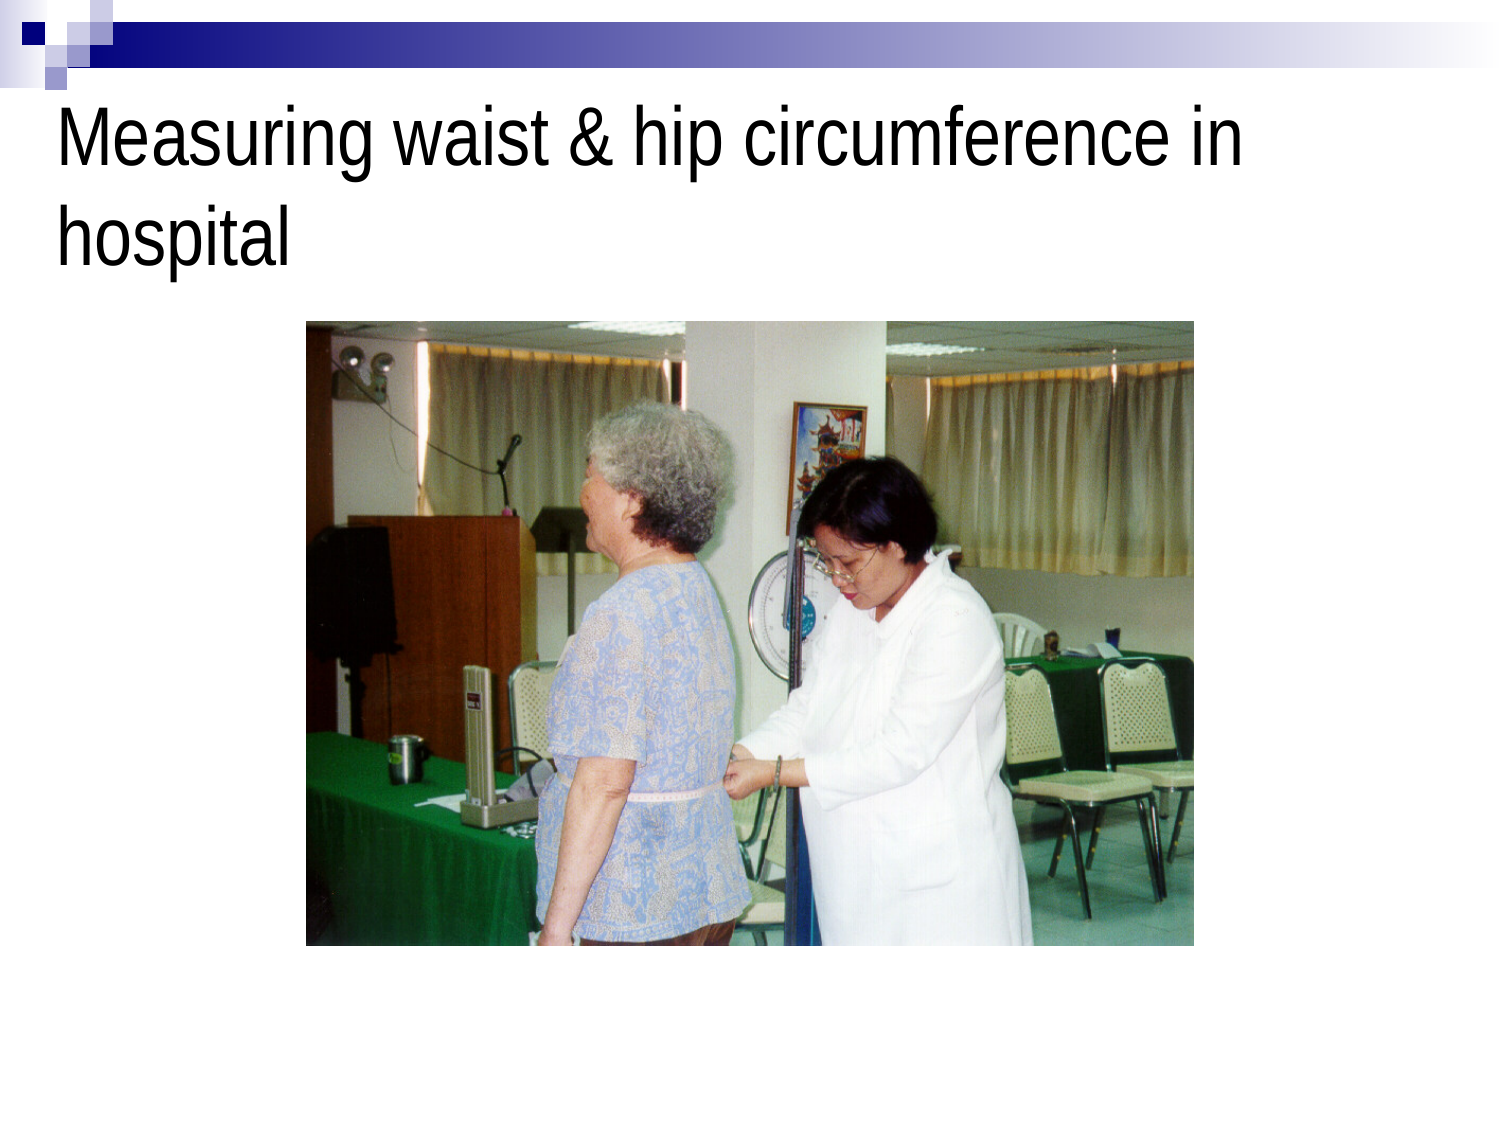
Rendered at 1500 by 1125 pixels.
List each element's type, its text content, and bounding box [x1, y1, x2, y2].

picture [306, 321, 1194, 946]
title Measuring waist & hip circumference in hospital [41, 75, 1459, 221]
